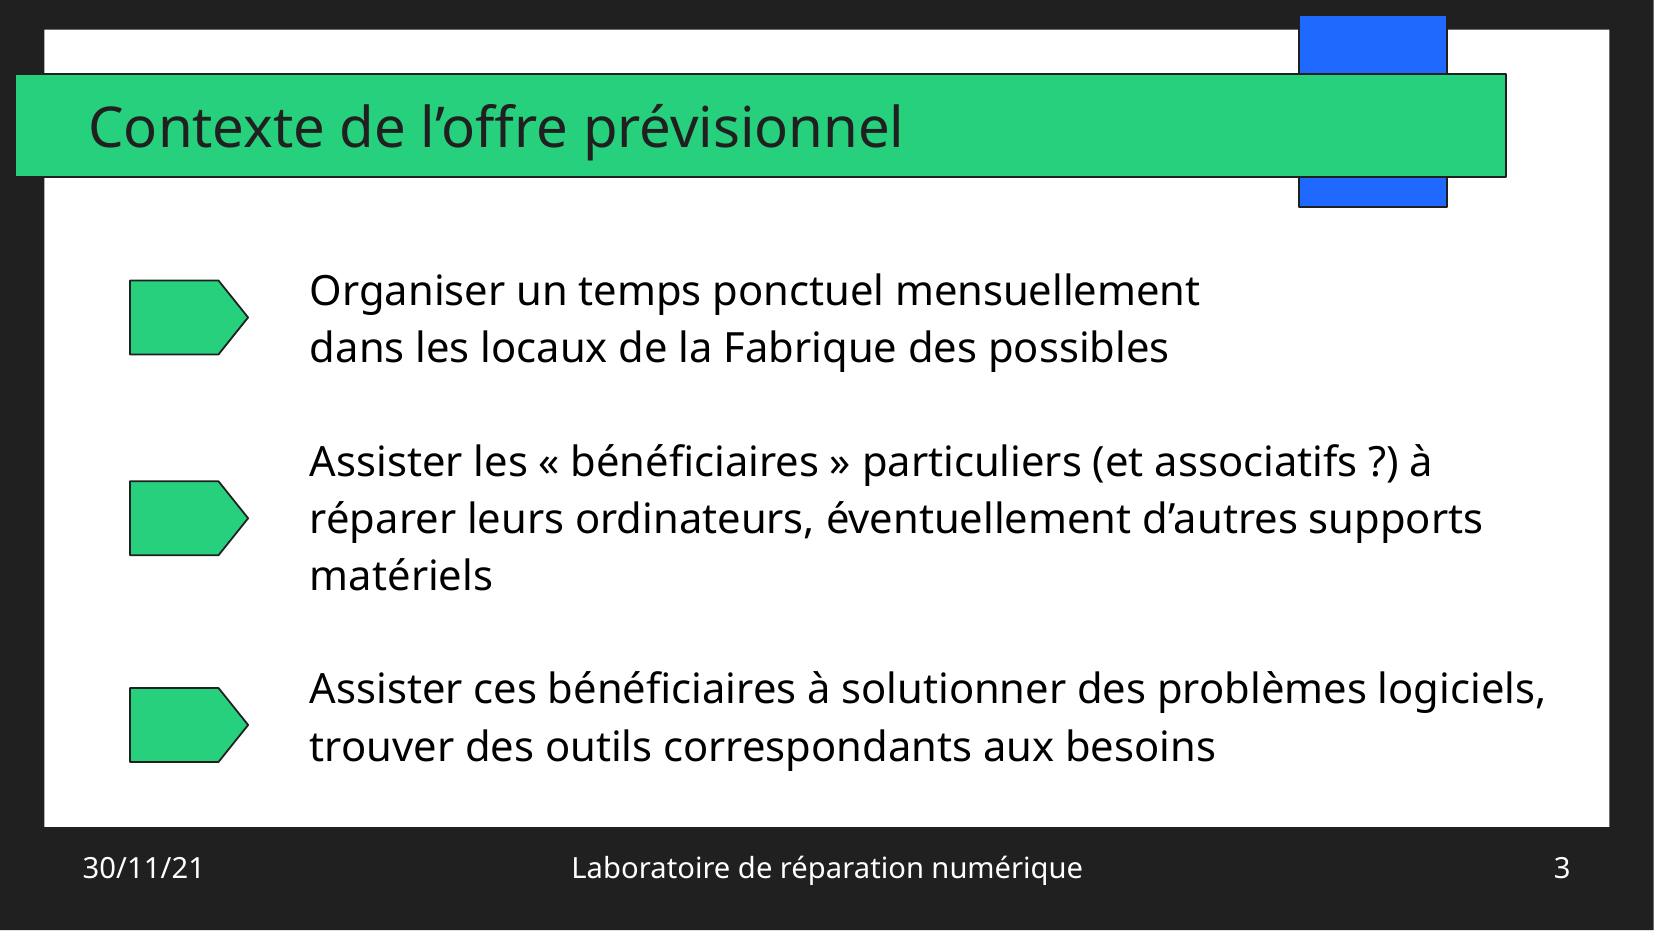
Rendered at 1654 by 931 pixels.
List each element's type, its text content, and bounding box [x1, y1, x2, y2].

title Contexte de l’offre prévisionnel [88, 73, 1506, 178]
text_box [129, 688, 249, 762]
text_box [129, 280, 249, 355]
subtitle Organiser un temps ponctuel mensuellement dans les locaux de la Fabrique des possibles Assister les « bénéficiaires » particuliers (et associatifs ?) à réparer leurs ordinateurs, éventuellement d’autres supports matériels Assister ces bénéficiaires à solutionner des problèmes logiciels, trouver des outils correspondants aux besoins [88, 221, 1565, 813]
text_box [129, 481, 249, 556]
